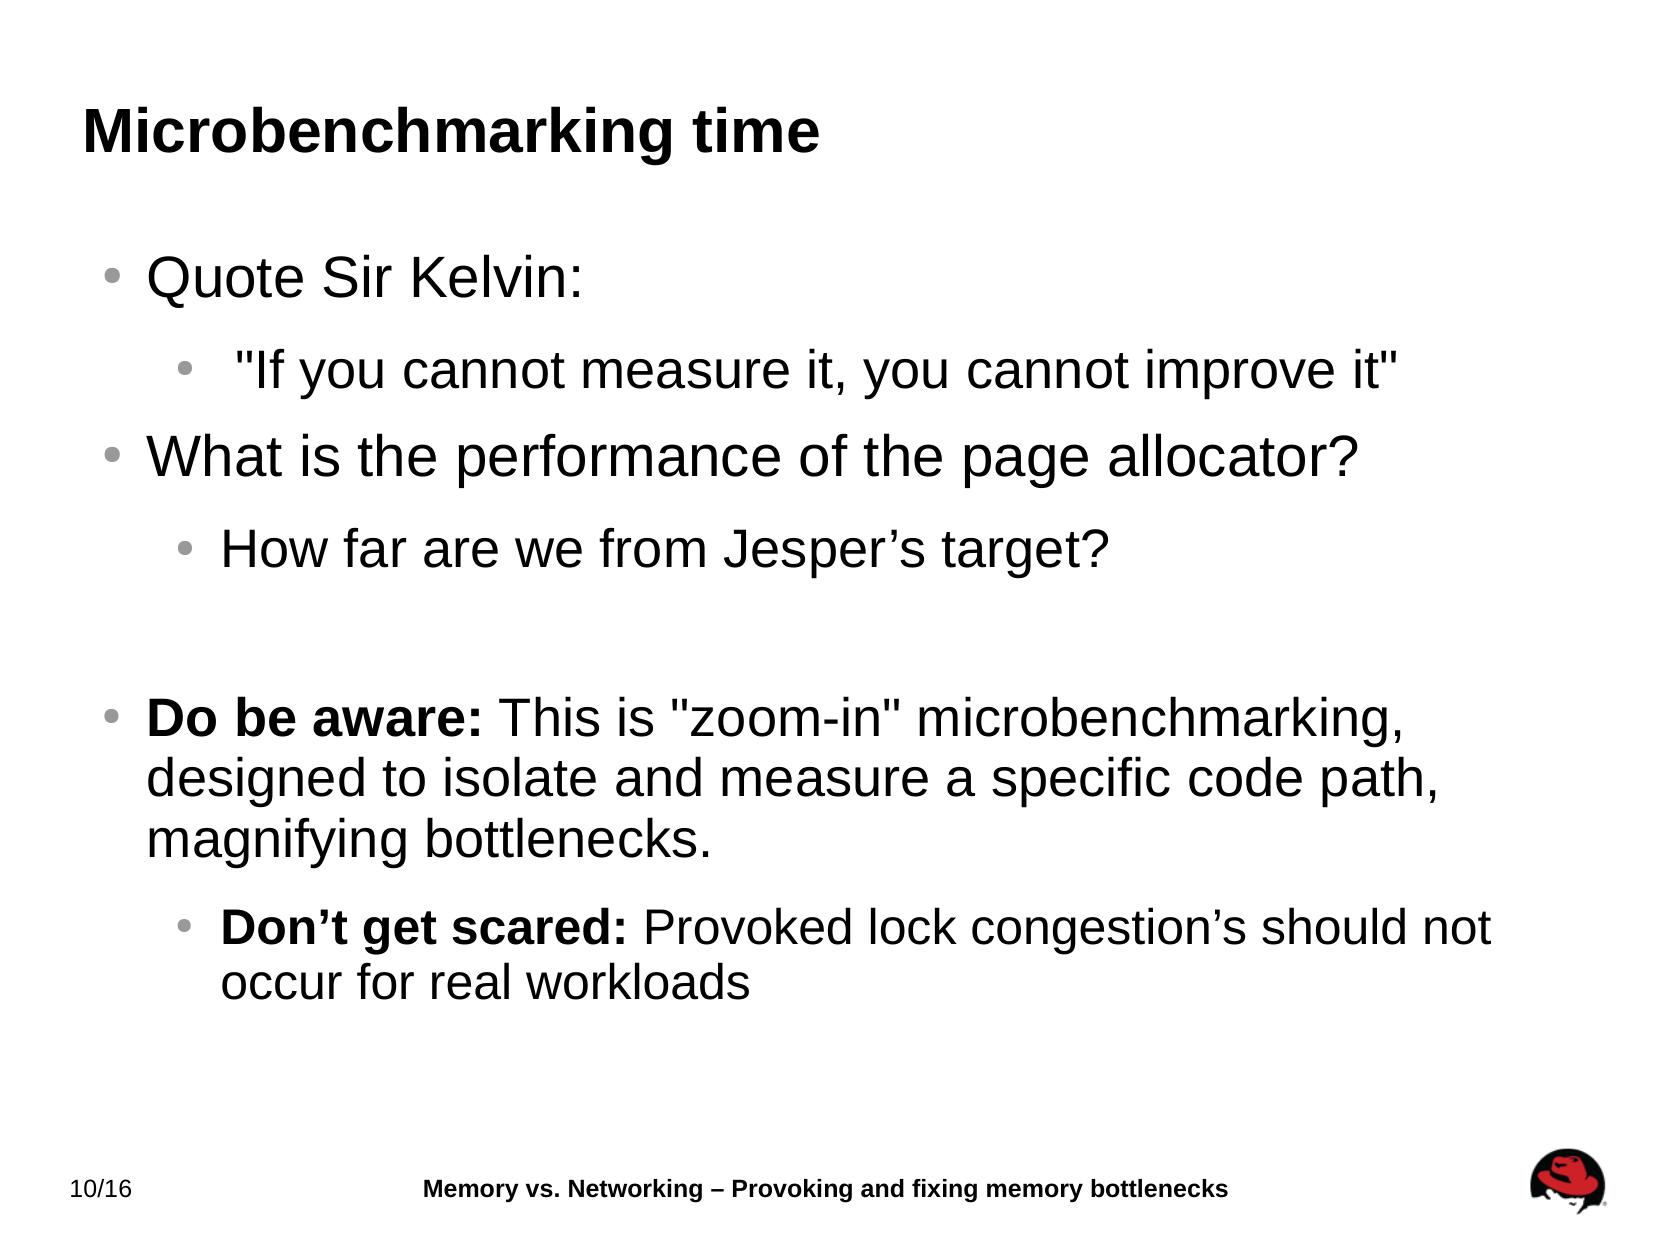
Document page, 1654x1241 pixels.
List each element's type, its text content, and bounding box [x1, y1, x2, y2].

title Microbenchmarking time [82, 37, 1571, 226]
list Quote Sir Kelvin: "If you cannot measure it, you cannot improve it" What is the performance of the page allocator? How far are we from Jesper’s target? Do be aware: This is "zoom-in" microbenchmarking, designed to isolate and measure a specific code path, magnifying bottlenecks. Don’t get scared: Provoked lock congestion’s should not occur for real workloads [86, 244, 1576, 1039]
picture [1529, 1146, 1613, 1224]
